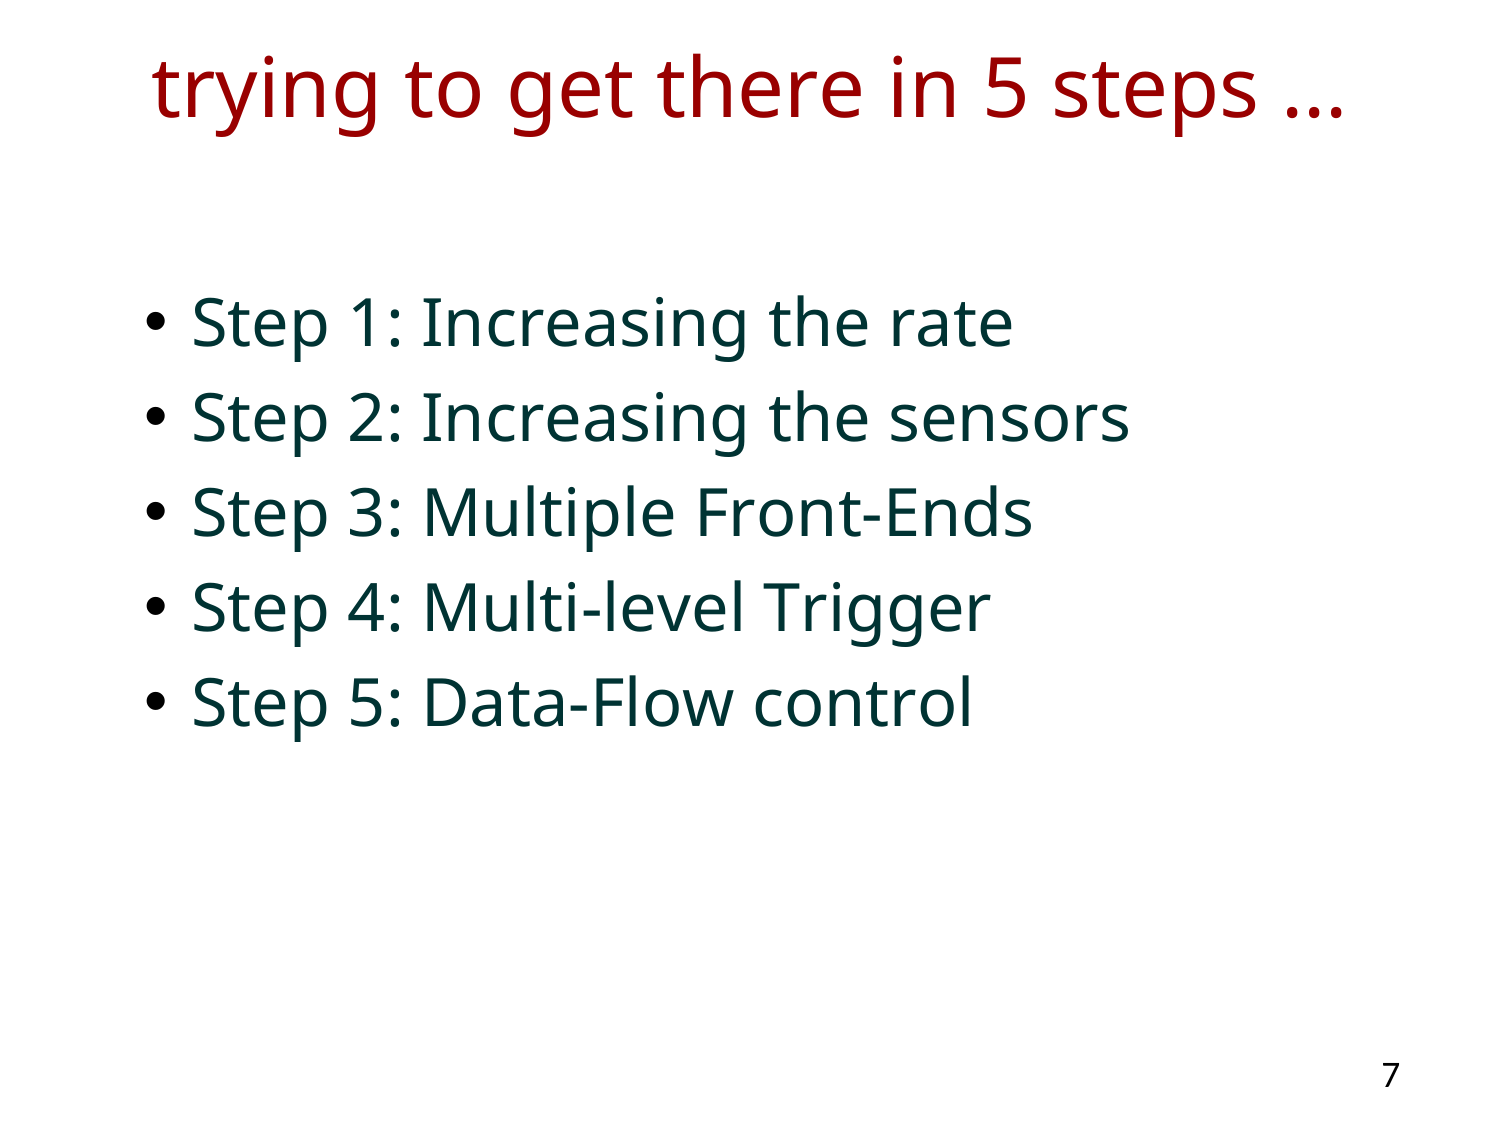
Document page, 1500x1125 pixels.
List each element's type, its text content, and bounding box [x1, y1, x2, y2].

title trying to get there in 5 steps ... [6, 0, 1495, 169]
list Step 1: Increasing the rate Step 2: Increasing the sensors Step 3: Multiple Front-Ends Step 4: Multi-level Trigger Step 5: Data-Flow control [129, 272, 1289, 841]
